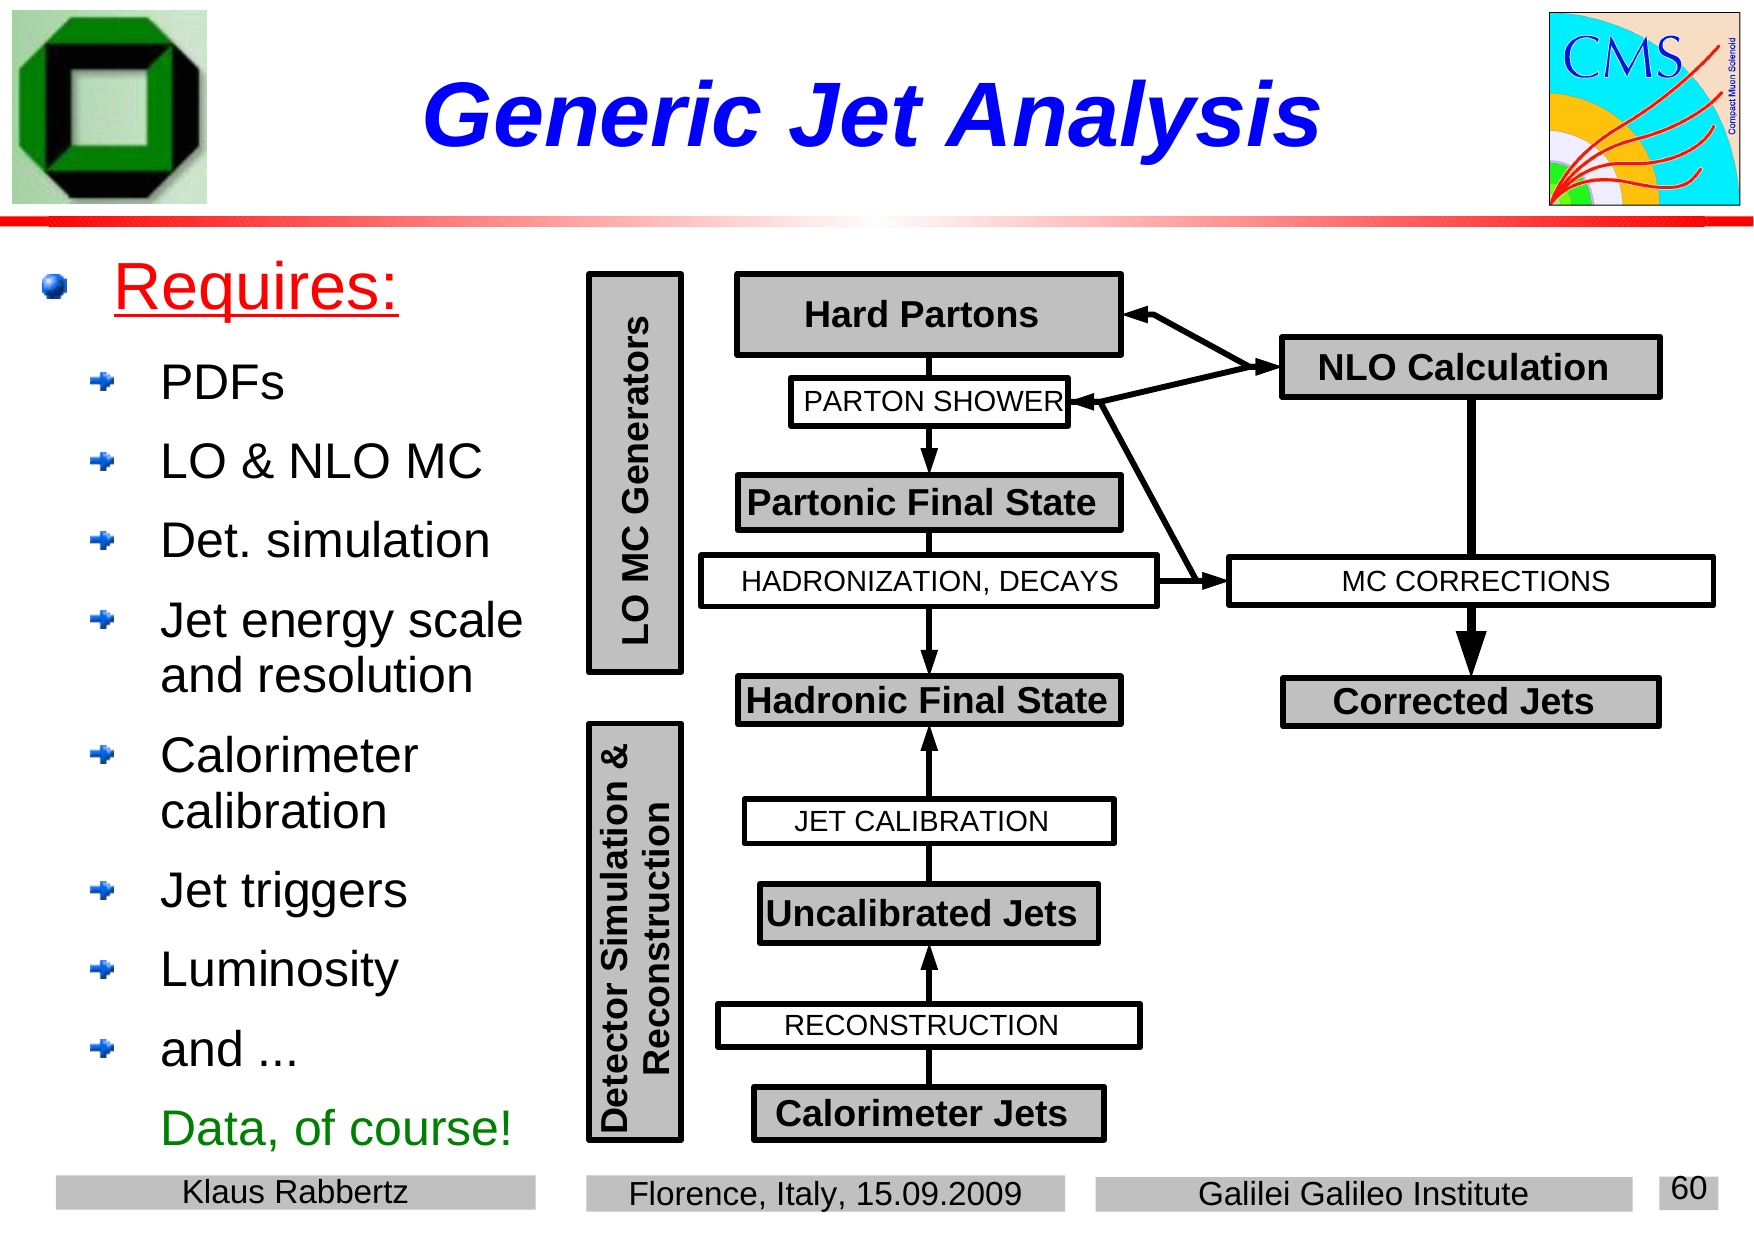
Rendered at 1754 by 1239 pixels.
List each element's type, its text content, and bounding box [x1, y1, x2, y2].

text_box Corrected Jets [1283, 677, 1660, 727]
text_box PARTON SHOWER [790, 377, 1068, 426]
text_box RECONSTRUCTION [718, 1003, 1141, 1048]
text_box HADRONIZATION, DECAYS [701, 555, 1158, 607]
text_box Detector Simulation & Reconstruction [589, 723, 682, 1140]
text_box Hard Partons [737, 274, 1122, 355]
text_box Partonic Final State [737, 474, 1122, 530]
title Generic Jet Analysis [220, 16, 1525, 213]
text_box Uncalibrated Jets [760, 883, 1099, 944]
text_box LO MC Generators [589, 274, 682, 673]
text_box Calorimeter Jets [754, 1086, 1105, 1140]
list Requires: PDFs LO & NLO MC Det. simulation Jet energy scale and resolution Calorimeter calibration Jet triggers Luminosity and ... Data, of course! [30, 249, 546, 1157]
text_box NLO Calculation [1282, 337, 1661, 397]
picture [12, 10, 207, 204]
text_box MC CORRECTIONS [1228, 556, 1714, 606]
picture [1548, 11, 1741, 206]
text_box JET CALIBRATION [744, 799, 1115, 844]
text_box Hadronic Final State [738, 676, 1121, 725]
